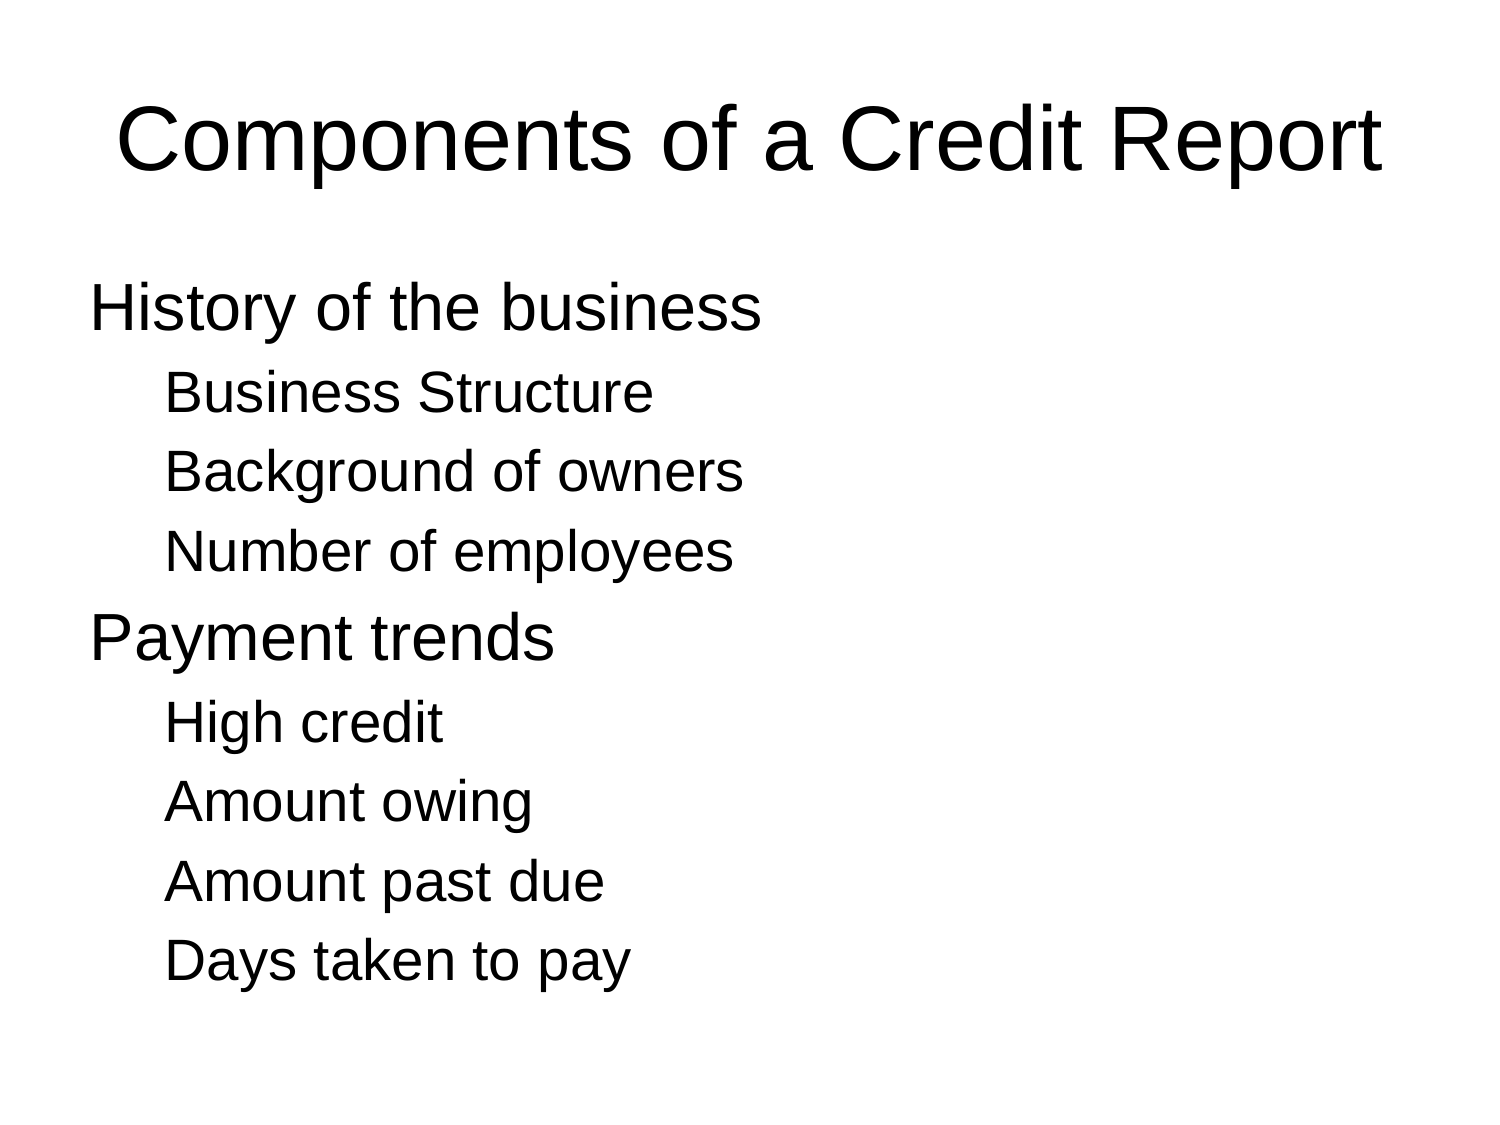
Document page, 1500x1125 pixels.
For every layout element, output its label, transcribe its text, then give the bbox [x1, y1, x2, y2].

list History of the business Business Structure Background of owners Number of employees Payment trends High credit Amount owing Amount past due Days taken to pay [75, 262, 1426, 1125]
title Components of a Credit Report [75, 45, 1426, 233]
